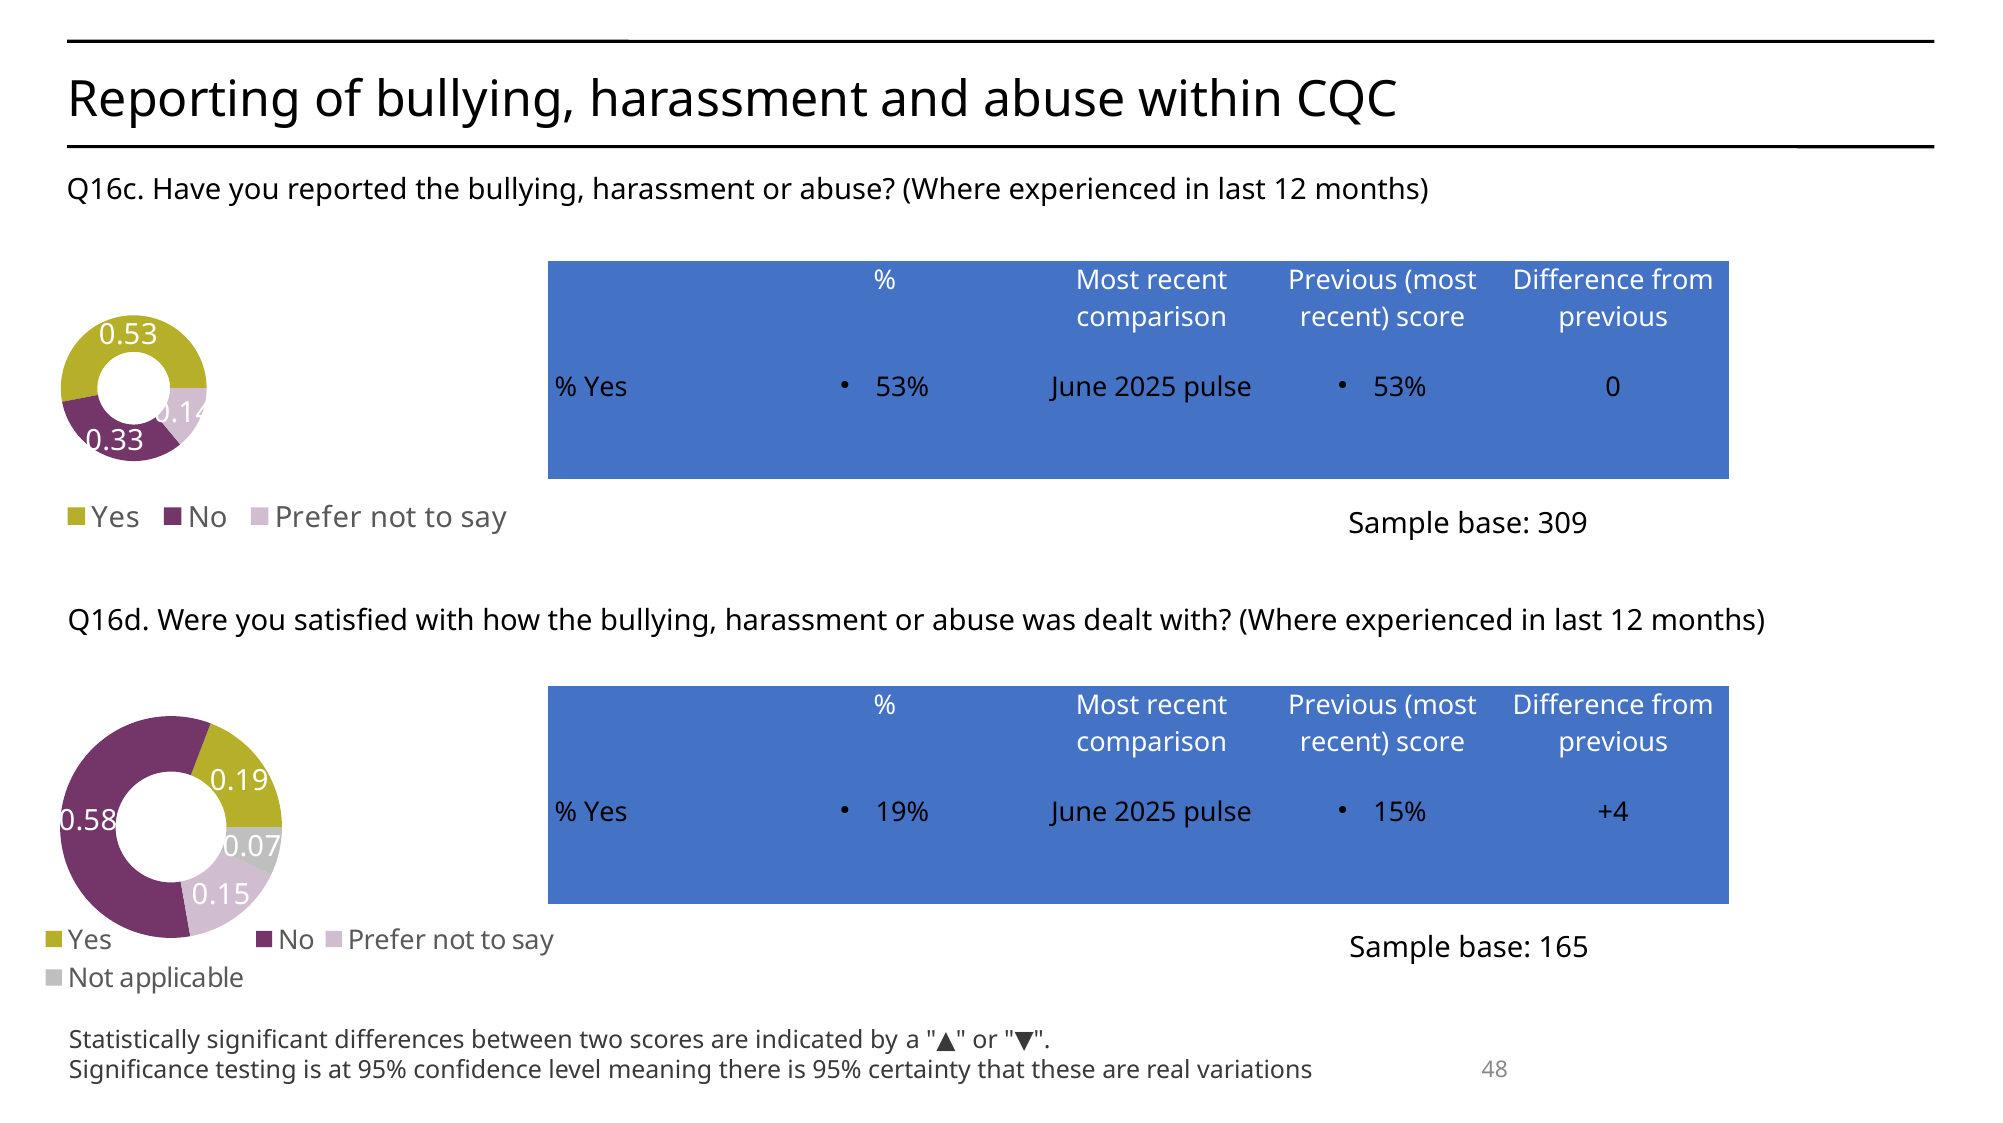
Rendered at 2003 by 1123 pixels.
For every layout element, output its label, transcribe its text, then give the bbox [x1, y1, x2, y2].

table_cell 15% [1267, 792, 1498, 904]
table_header Most recent comparison [1036, 261, 1267, 367]
table_header [1000, 261, 1036, 367]
chart [49, 225, 523, 550]
table_cell % Yes [548, 792, 769, 904]
table_header Most recent comparison [1036, 686, 1267, 792]
table_header % [769, 686, 1000, 792]
table_header Previous (most recent) score [1267, 261, 1498, 367]
table_header Difference from previous [1498, 686, 1729, 792]
table_cell June 2025 pulse [1036, 367, 1267, 479]
title Reporting of bullying, harassment and abuse within CQC [67, 48, 1936, 136]
table_header Previous (most recent) score [1267, 686, 1498, 792]
text_box Sample base: 165 [1334, 920, 1705, 971]
table_cell 53% [1267, 367, 1498, 479]
text_box Sample base: 309 [1333, 496, 1704, 547]
table_header [1000, 686, 1036, 792]
table_cell [1000, 792, 1036, 904]
text_box Statistically significant differences between two scores are indicated by a "▲" or "▼". Significance testing is at 95% confidence level meaning there is 95% certainty that these are real variations [54, 1015, 1400, 1092]
table_cell 0 [1498, 367, 1729, 479]
table_cell % Yes [548, 367, 769, 479]
table_header Difference from previous [1498, 261, 1729, 367]
table_cell +4 [1498, 792, 1729, 904]
table_cell [1000, 367, 1036, 479]
text_box Q16d. Were you satisfied with how the bullying, harassment or abuse was dealt with? (Where experienced in last 12 months) [68, 594, 1794, 636]
table_header [548, 686, 769, 792]
table_cell June 2025 pulse [1036, 792, 1267, 904]
table_header [548, 261, 769, 367]
table_header % [769, 261, 1000, 367]
chart [34, 655, 566, 999]
table_cell 19% [769, 792, 1000, 904]
table_cell 53% [769, 367, 1000, 479]
text_box Q16c. Have you reported the bullying, harassment or abuse? (Where experienced in last 12 months) [67, 162, 1584, 205]
text_box 48 [1466, 1039, 1934, 1100]
